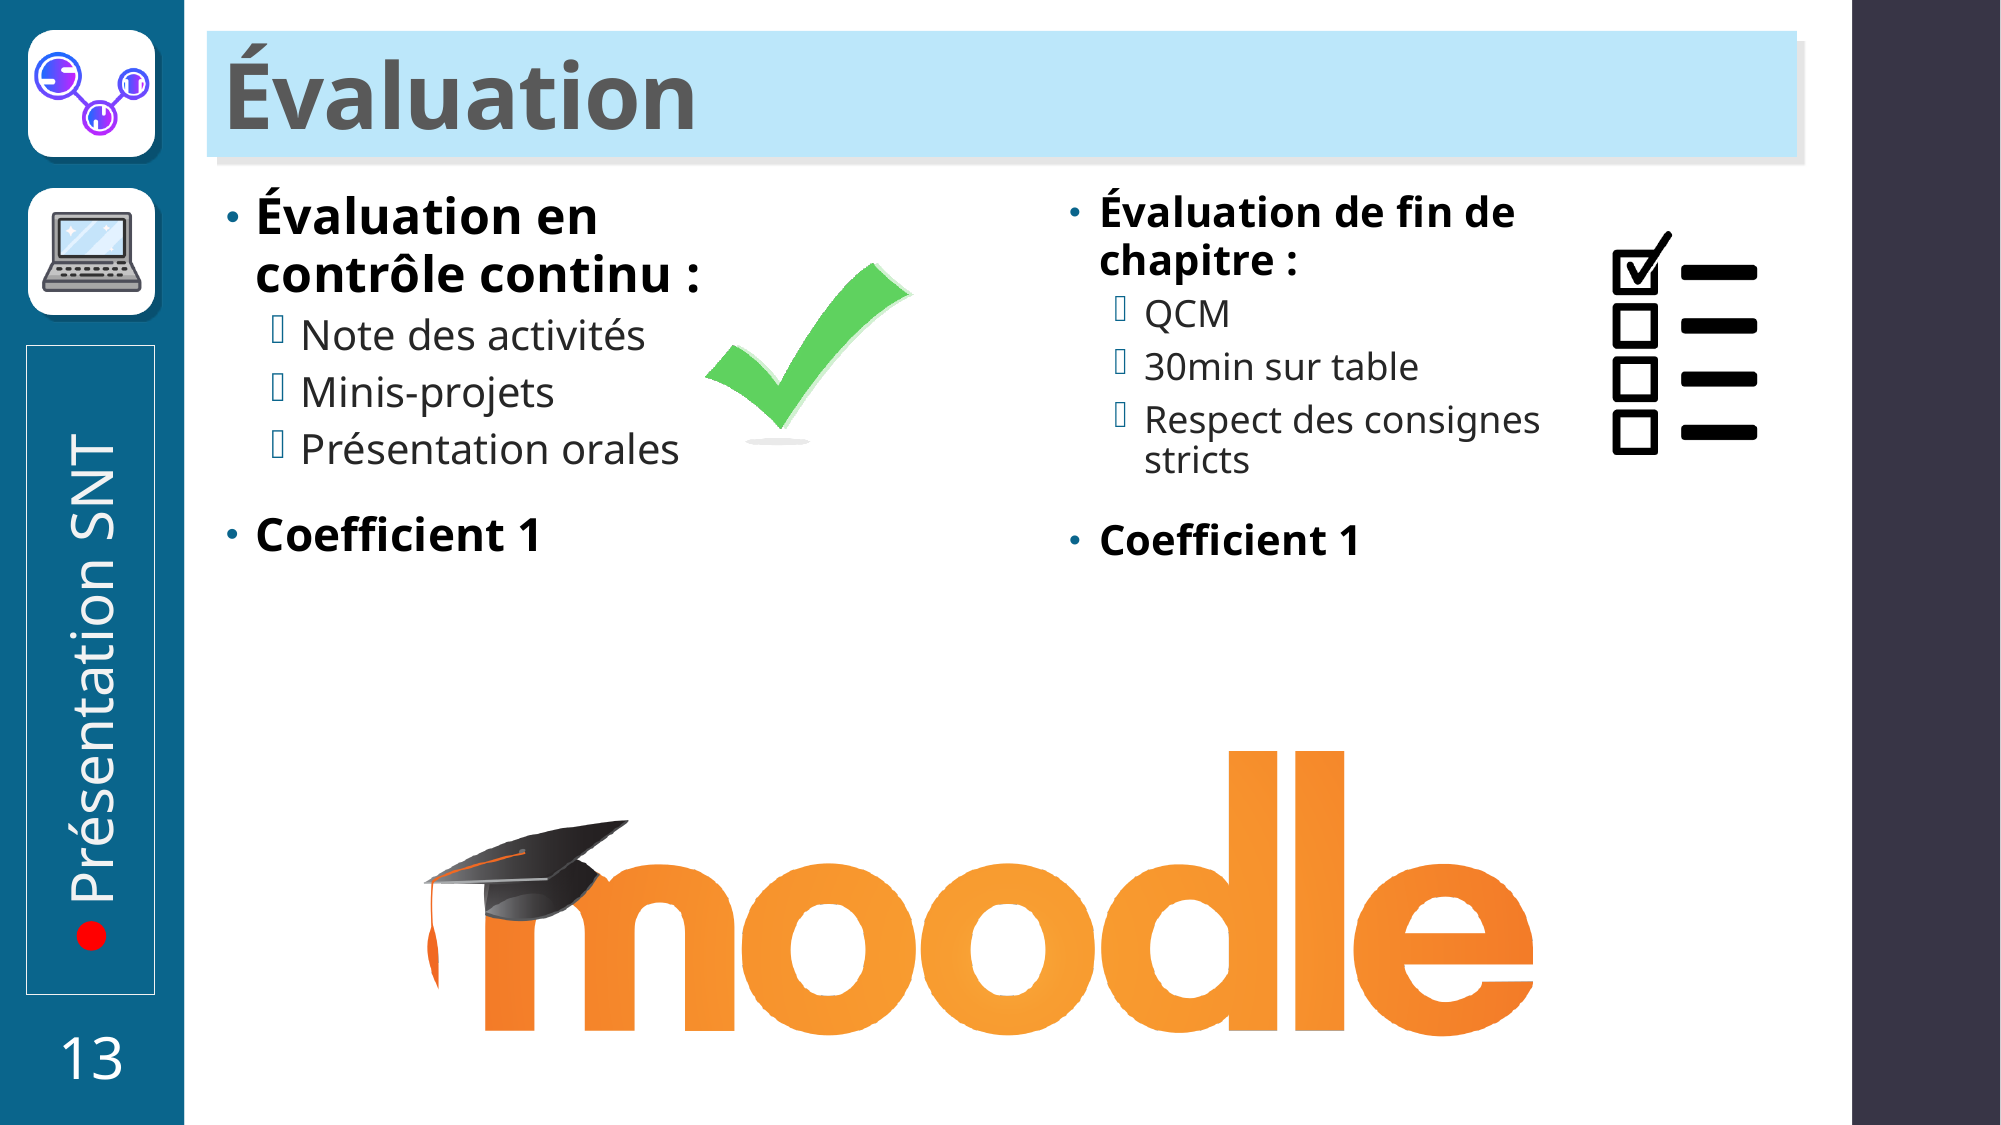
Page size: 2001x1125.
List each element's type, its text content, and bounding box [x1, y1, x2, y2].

picture [29, 189, 154, 314]
footer Présentation SNT [26, 345, 155, 995]
picture [29, 31, 154, 156]
slide_number <numéro> [28, 1012, 155, 1110]
list Évaluation de fin de chapitre : QCM 30min sur table Respect des consignes stricts Coefficient 1 [1054, 181, 1639, 1096]
picture [1573, 231, 1796, 455]
title Évaluation [206, 30, 1797, 157]
list Évaluation en contrôle continu : Note des activités Minis-projets Présentation orales Coefficient 1 [210, 181, 790, 1096]
picture [696, 253, 922, 455]
picture [418, 751, 1533, 1051]
